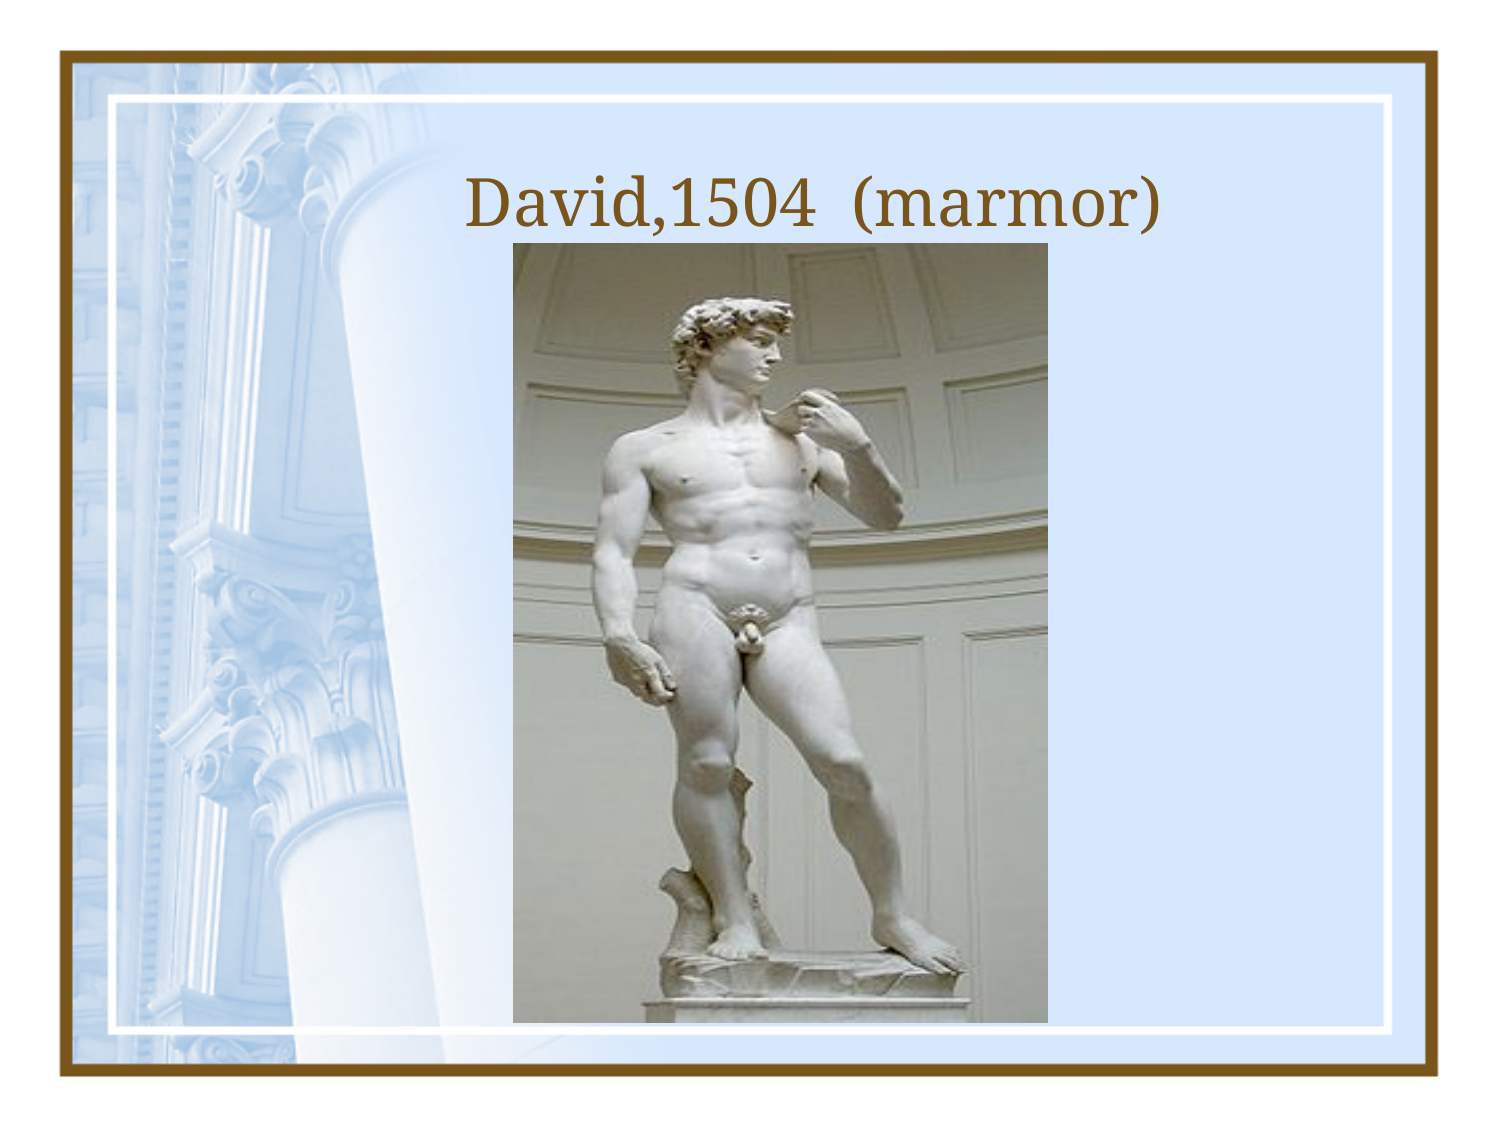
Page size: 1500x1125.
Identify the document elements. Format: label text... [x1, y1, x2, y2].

title David,1504 (marmor) [449, 125, 1350, 275]
picture [0, 0, 1500, 1125]
